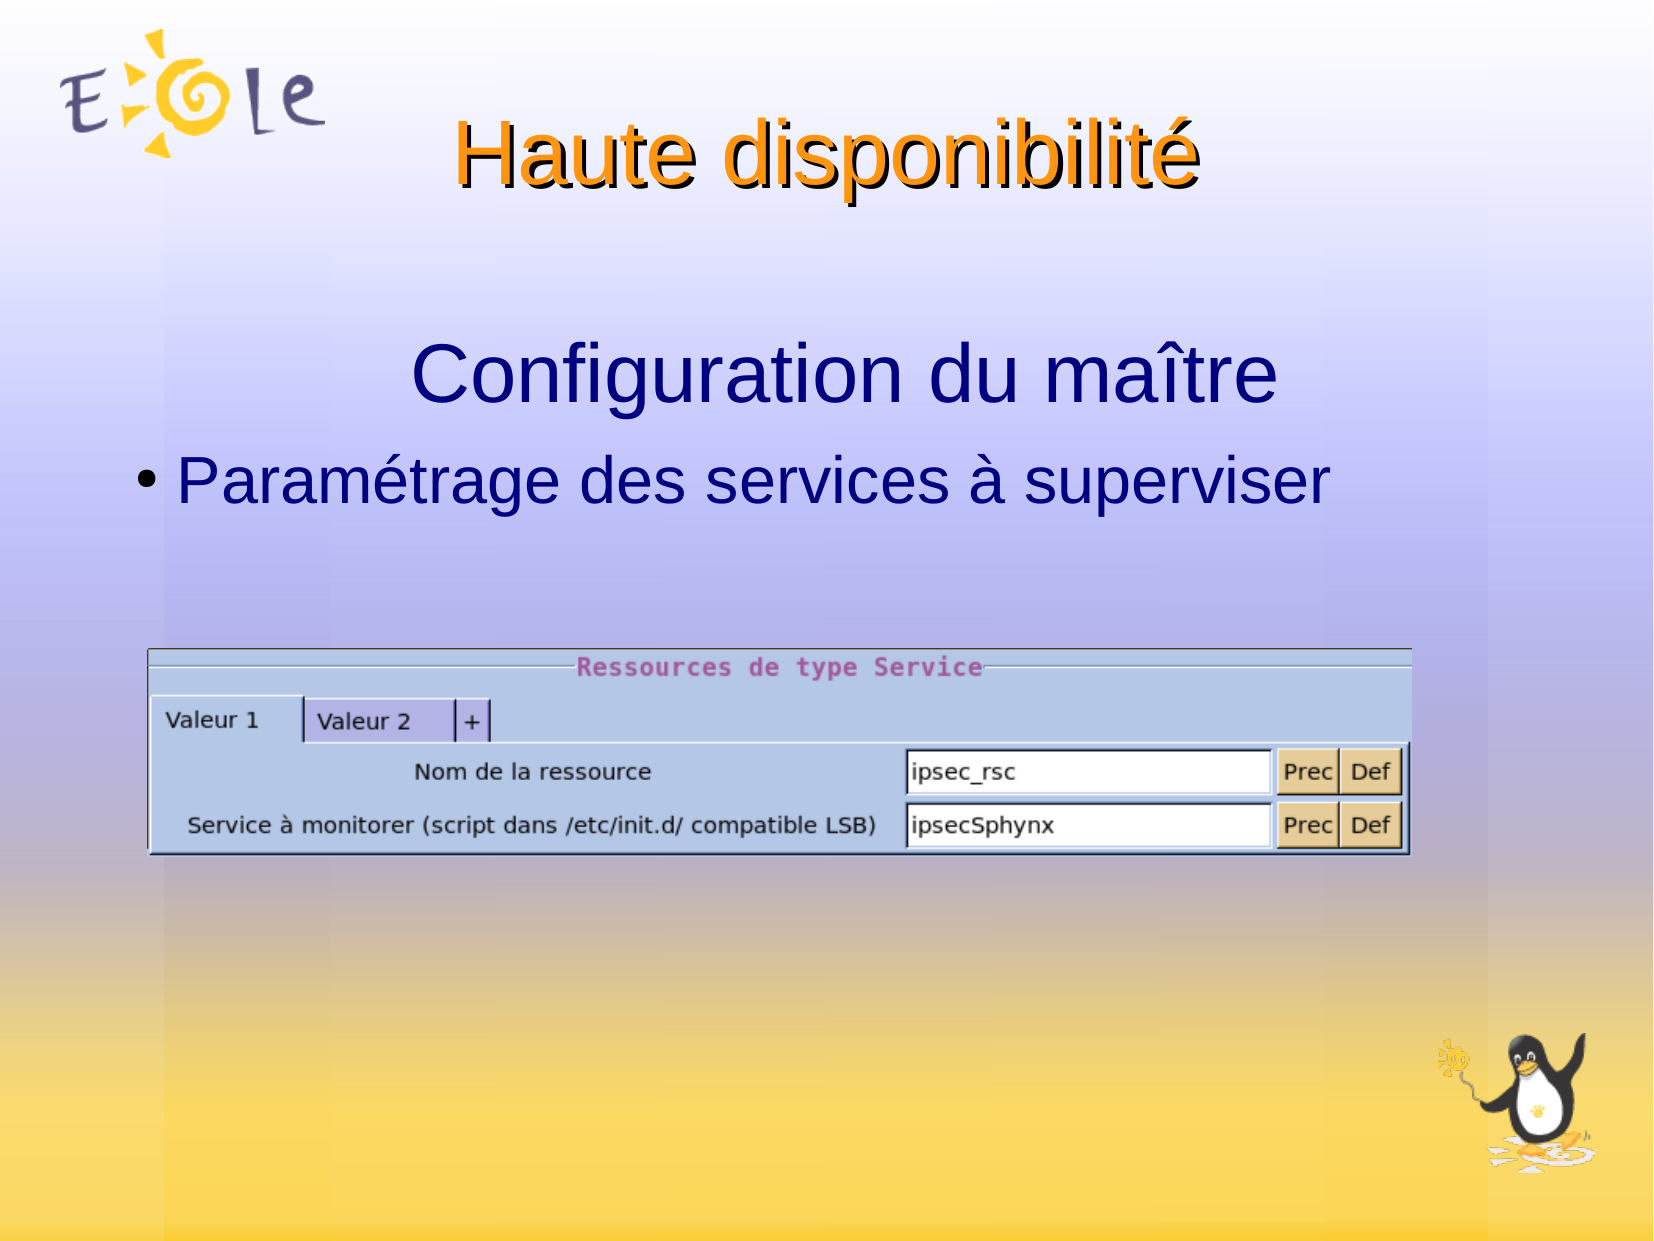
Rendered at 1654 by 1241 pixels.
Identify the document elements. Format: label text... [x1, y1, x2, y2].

picture [0, 0, 1654, 1241]
list Configuration du maître Paramétrage des services à superviser [101, 327, 1590, 540]
title Haute disponibilité [82, 56, 1571, 250]
